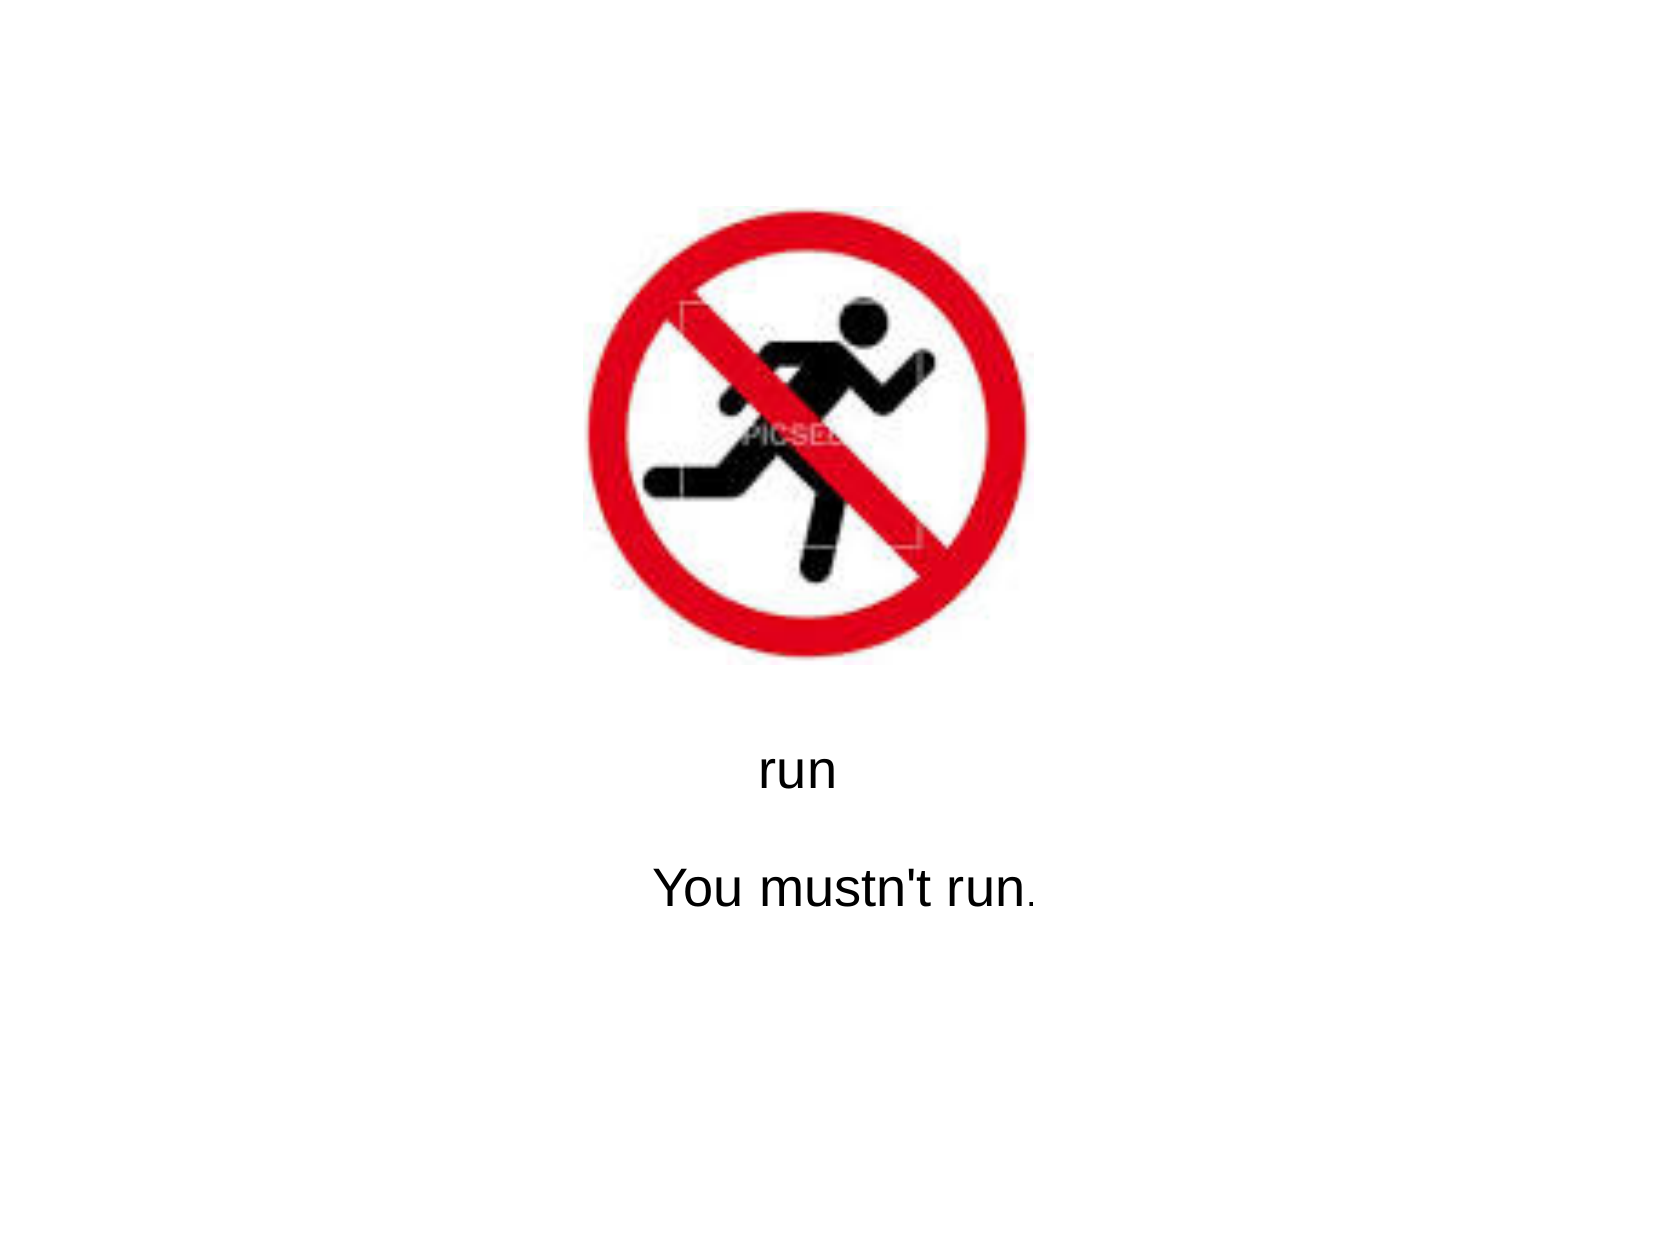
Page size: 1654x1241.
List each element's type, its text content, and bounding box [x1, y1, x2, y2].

text_box run [744, 732, 852, 808]
picture [583, 206, 1034, 665]
text_box You mustn't run. [637, 850, 1051, 926]
